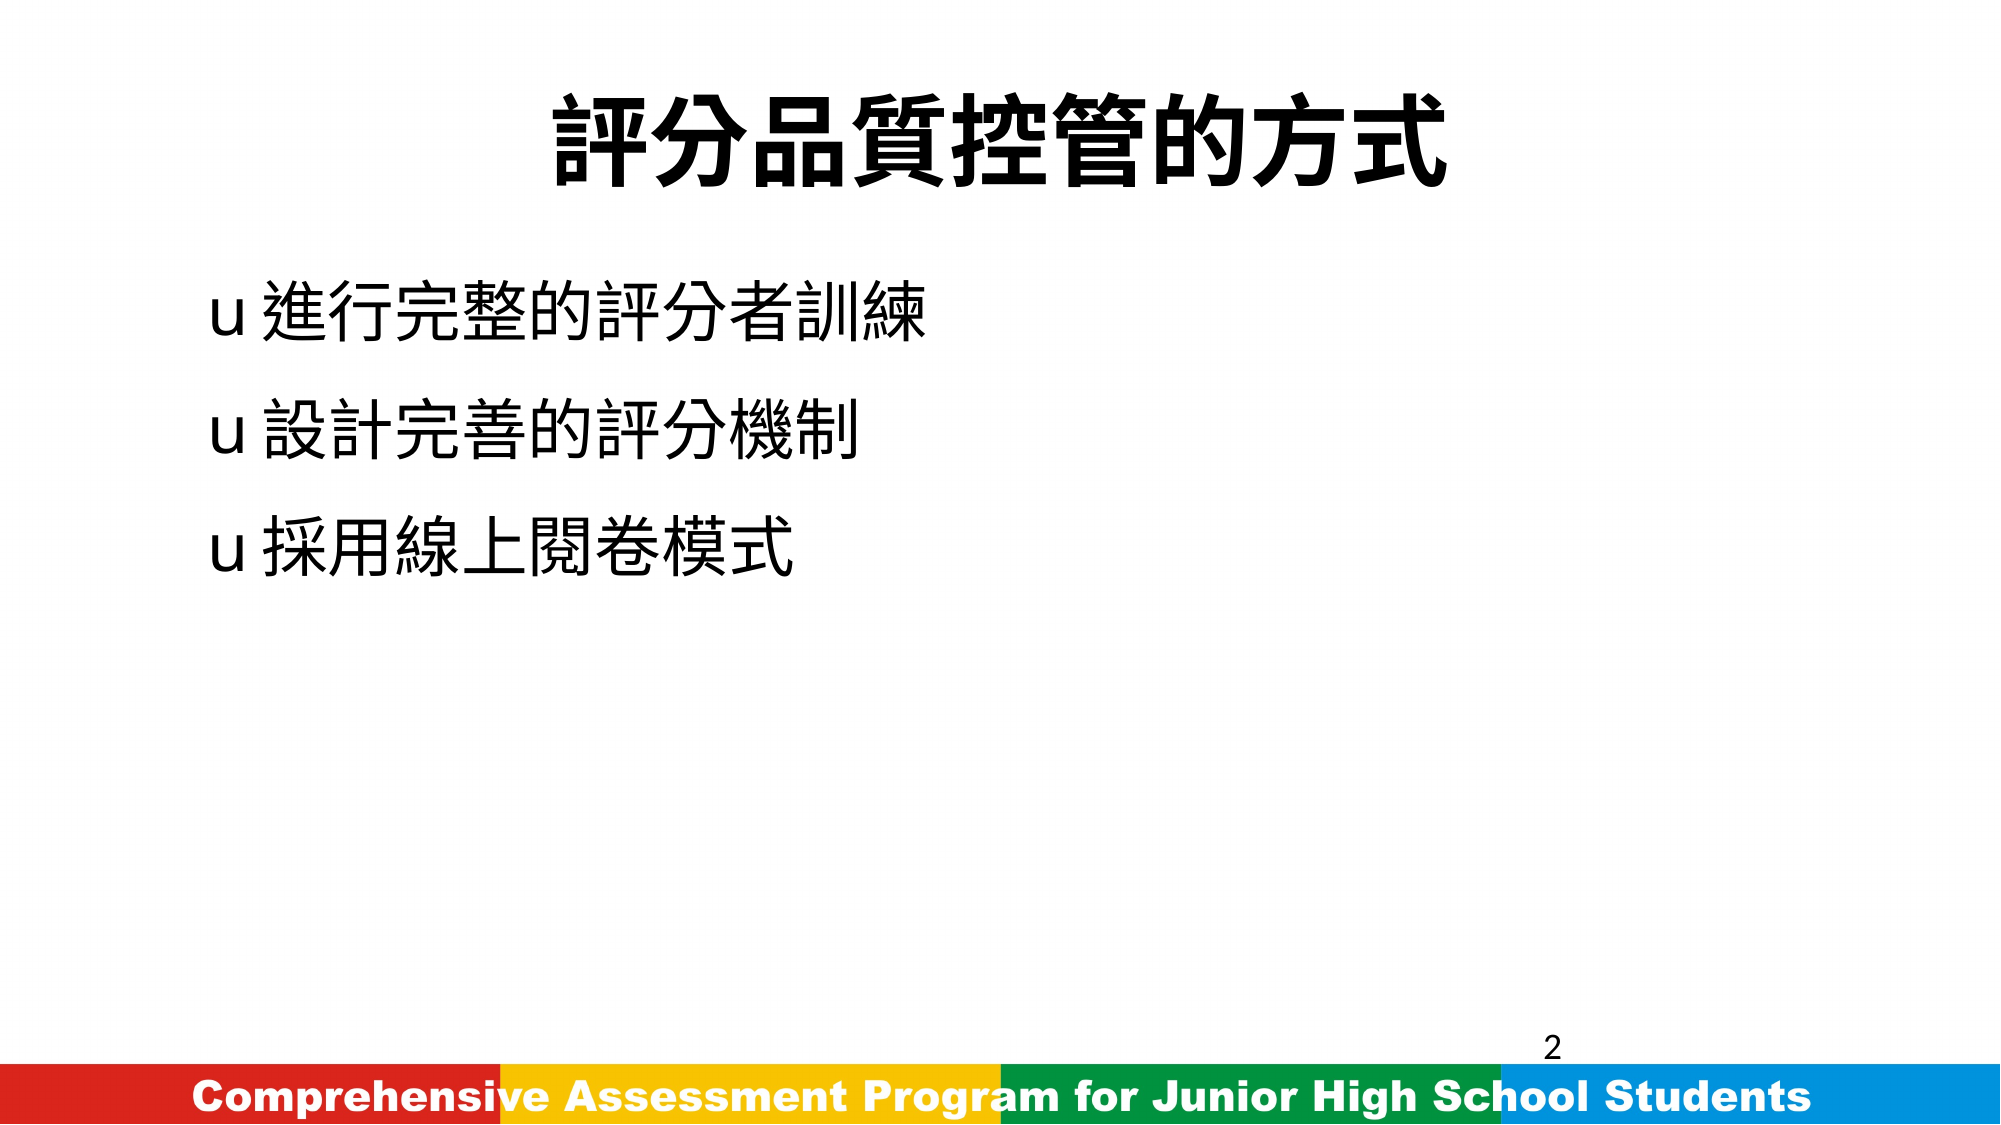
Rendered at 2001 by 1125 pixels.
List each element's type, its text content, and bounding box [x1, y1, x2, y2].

text_box 2 [1528, 1014, 1995, 1075]
list 進行完整的評分者訓練 設計完善的評分機制 採用線上閱卷模式 [191, 262, 1900, 1005]
title 評分品質控管的方式 [99, 45, 1900, 233]
